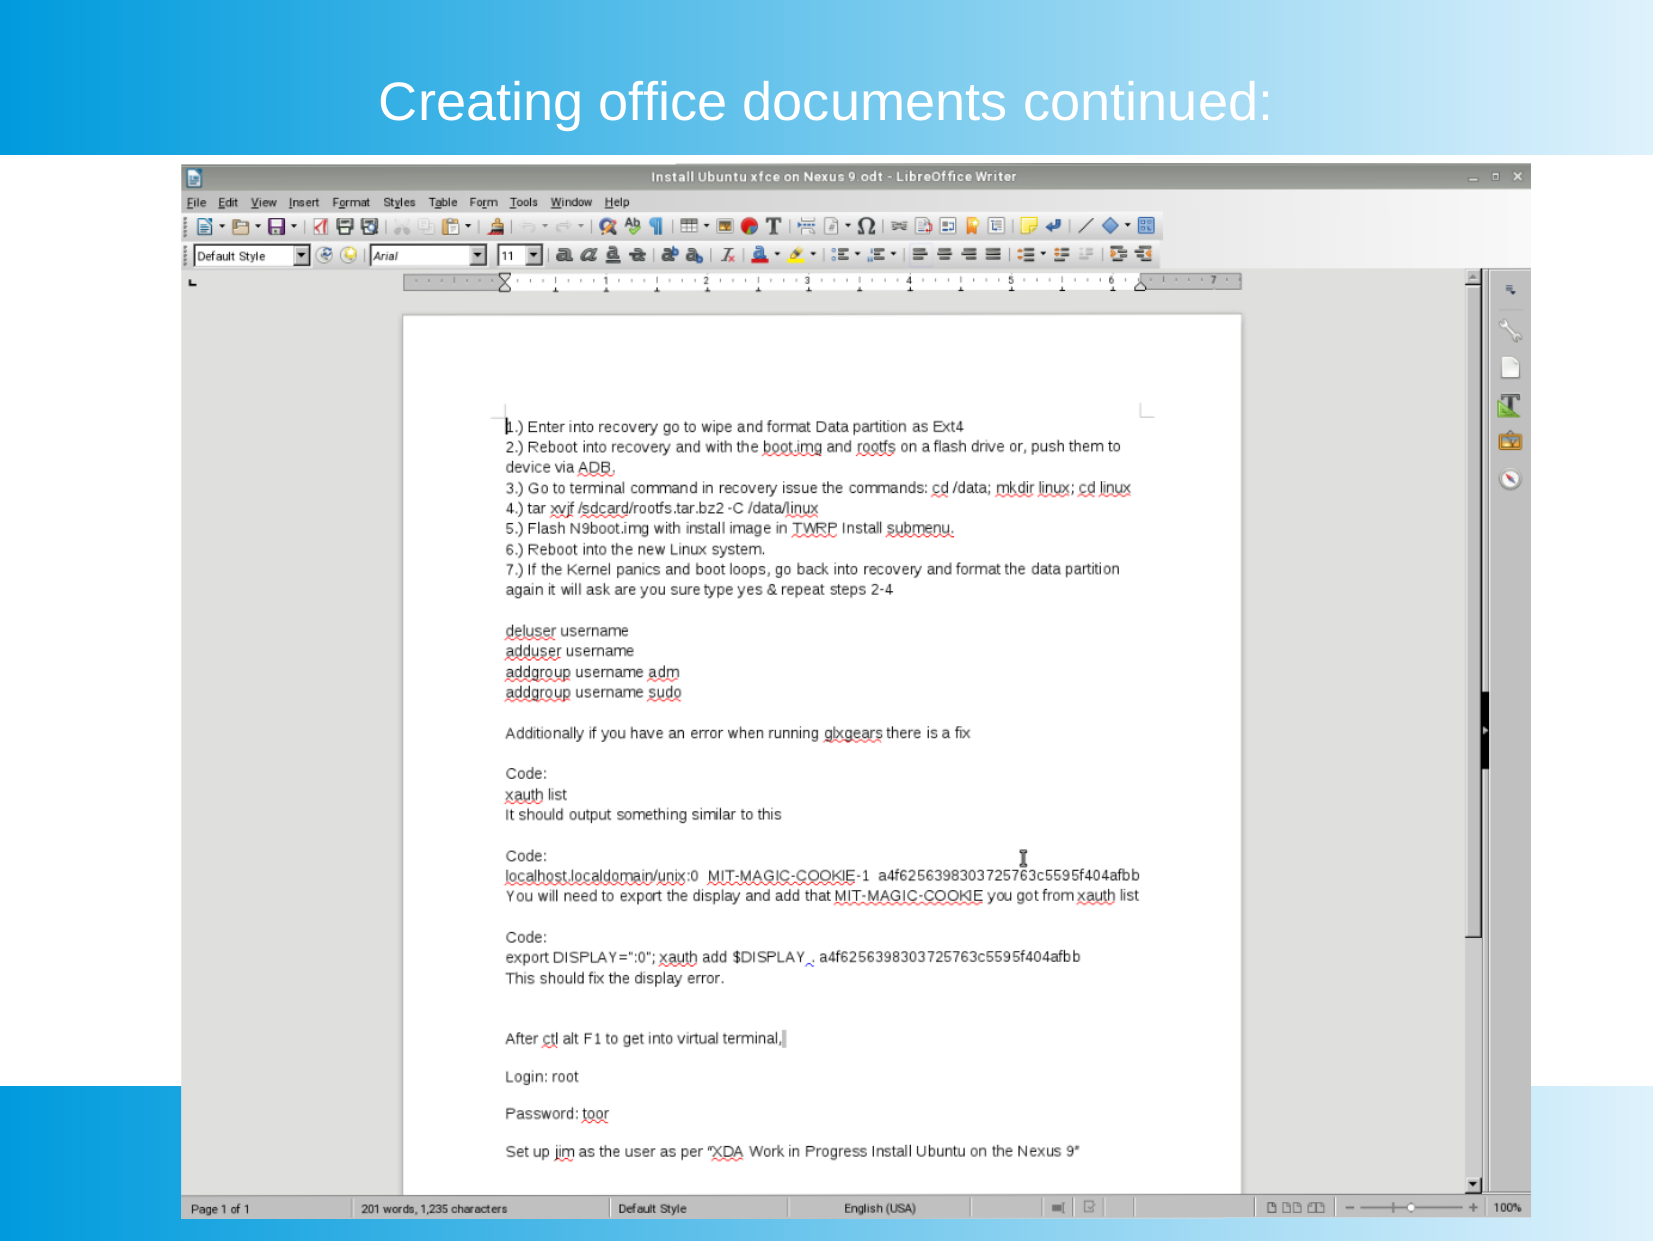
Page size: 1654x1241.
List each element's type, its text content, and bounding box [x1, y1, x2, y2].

title Creating office documents continued: [82, 49, 1571, 155]
picture [180, 162, 1531, 1219]
